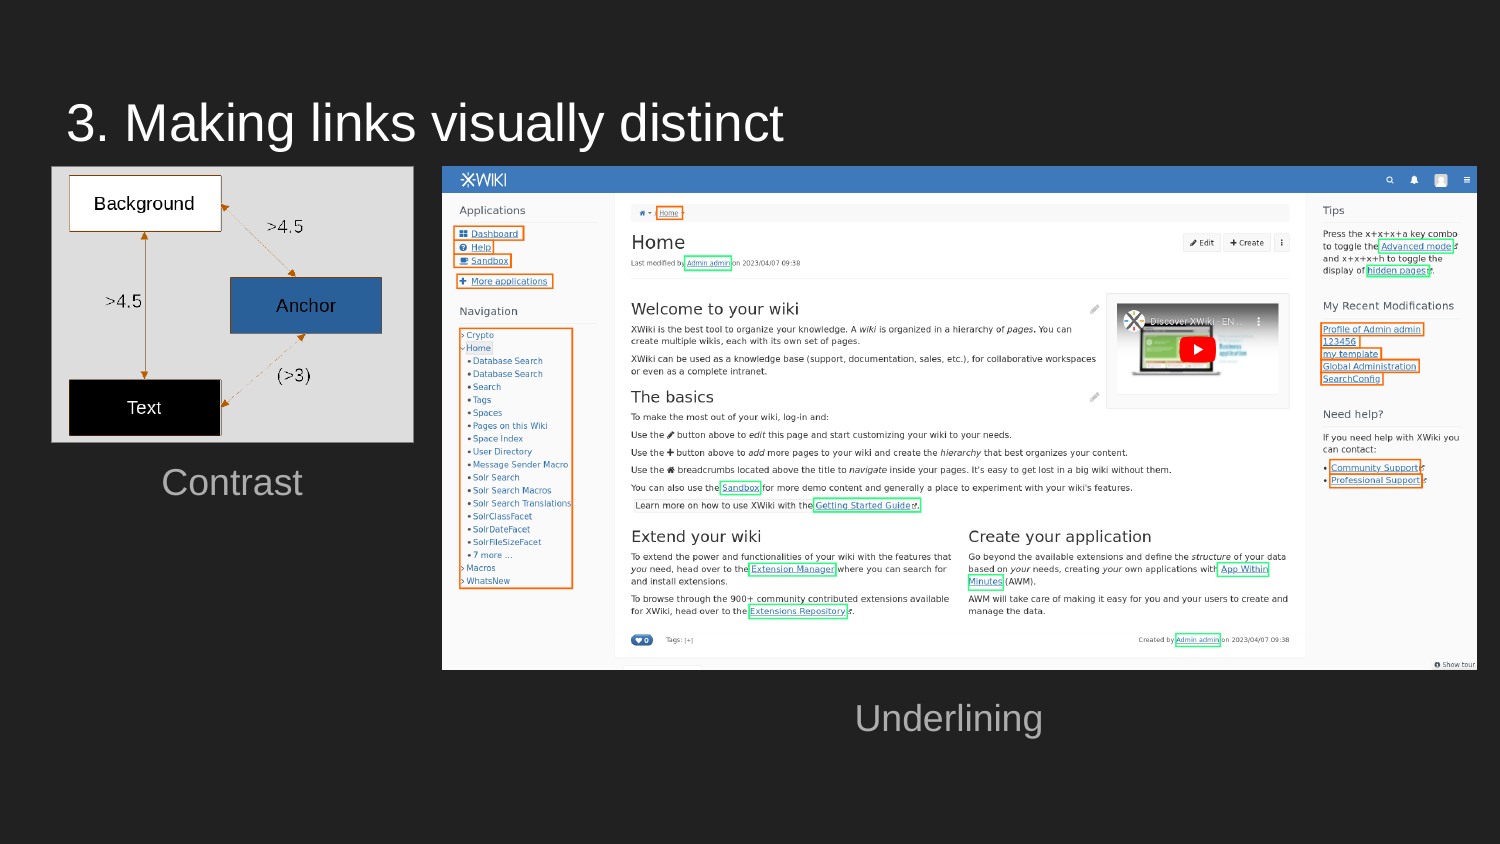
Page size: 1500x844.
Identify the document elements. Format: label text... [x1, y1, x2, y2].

picture [59, 167, 384, 442]
text_box Contrast [59, 442, 406, 534]
text_box [384, 167, 414, 443]
text_box [51, 167, 59, 443]
title 3. Making links visually distinct [51, 72, 1449, 167]
picture [442, 166, 1477, 670]
text_box Underlining [775, 679, 1123, 770]
